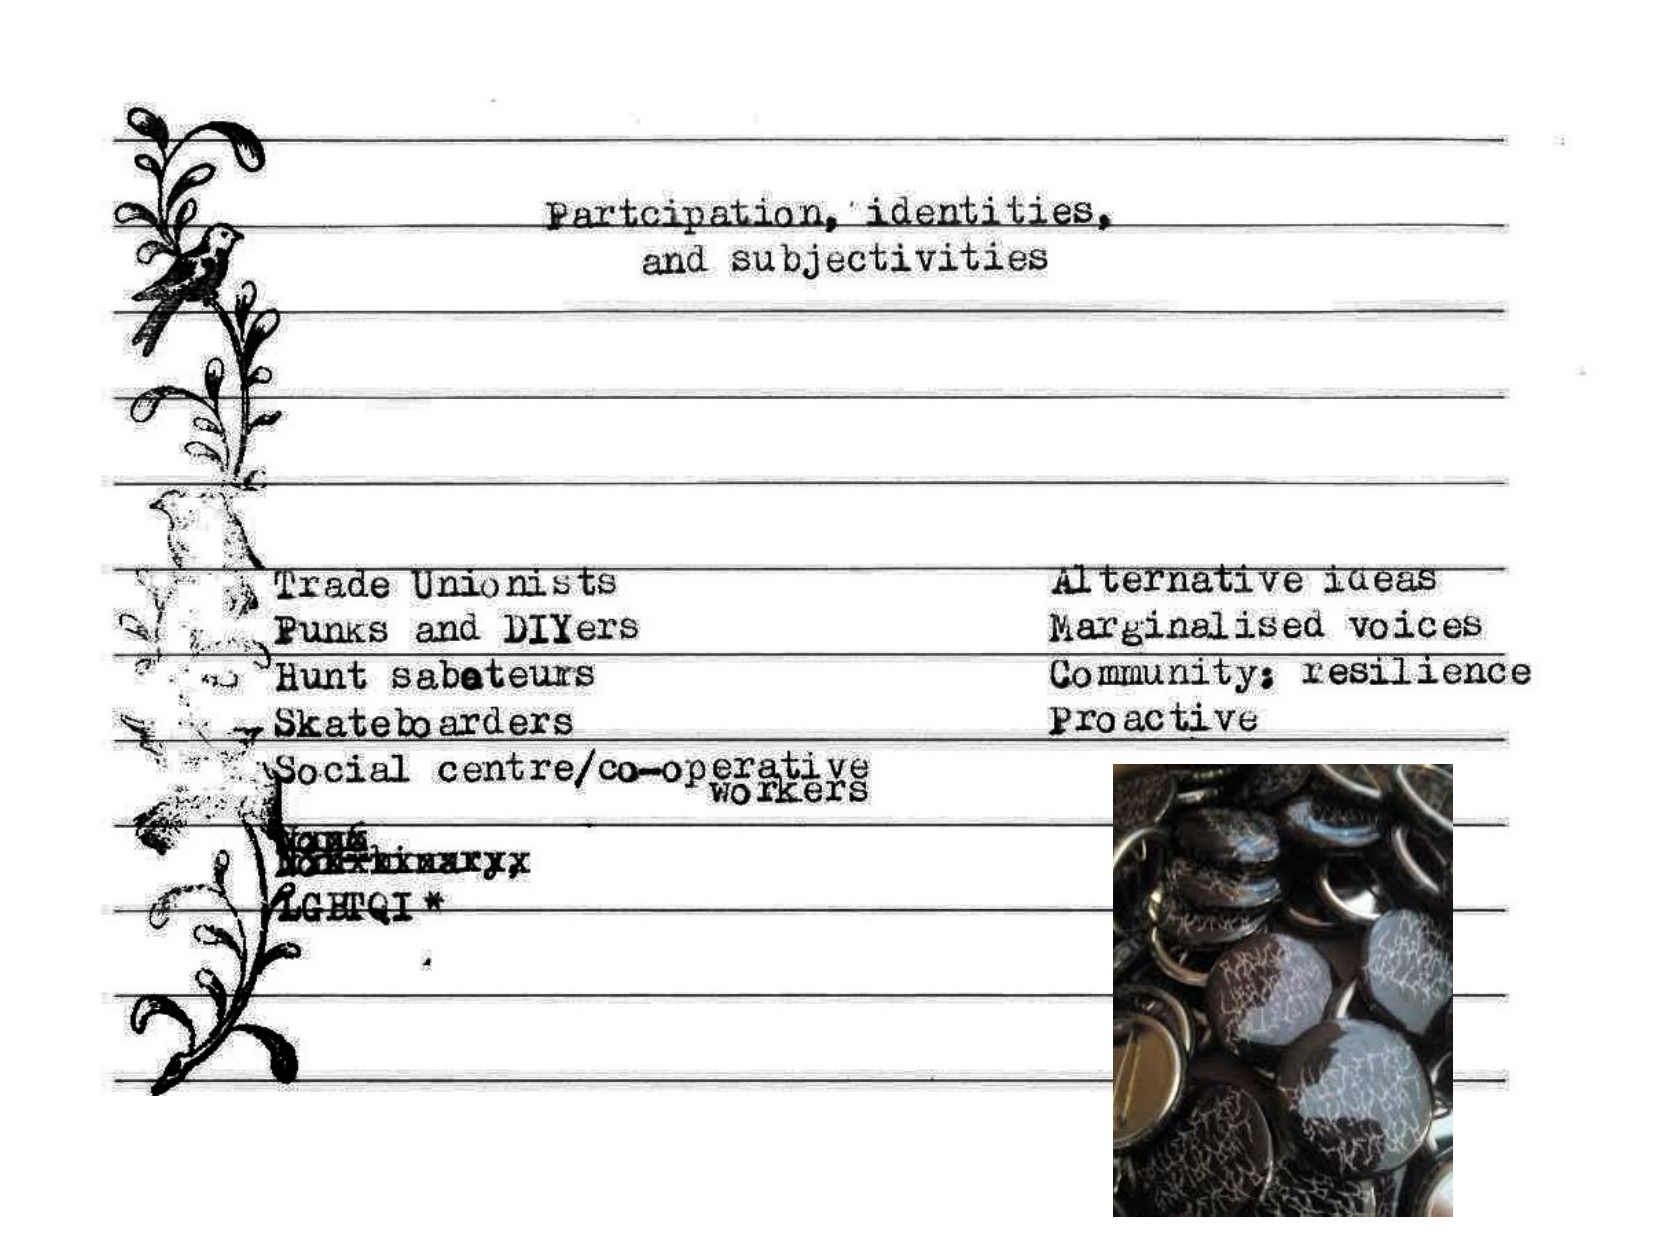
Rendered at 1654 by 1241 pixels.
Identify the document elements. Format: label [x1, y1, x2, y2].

picture [0, 98, 1596, 1217]
